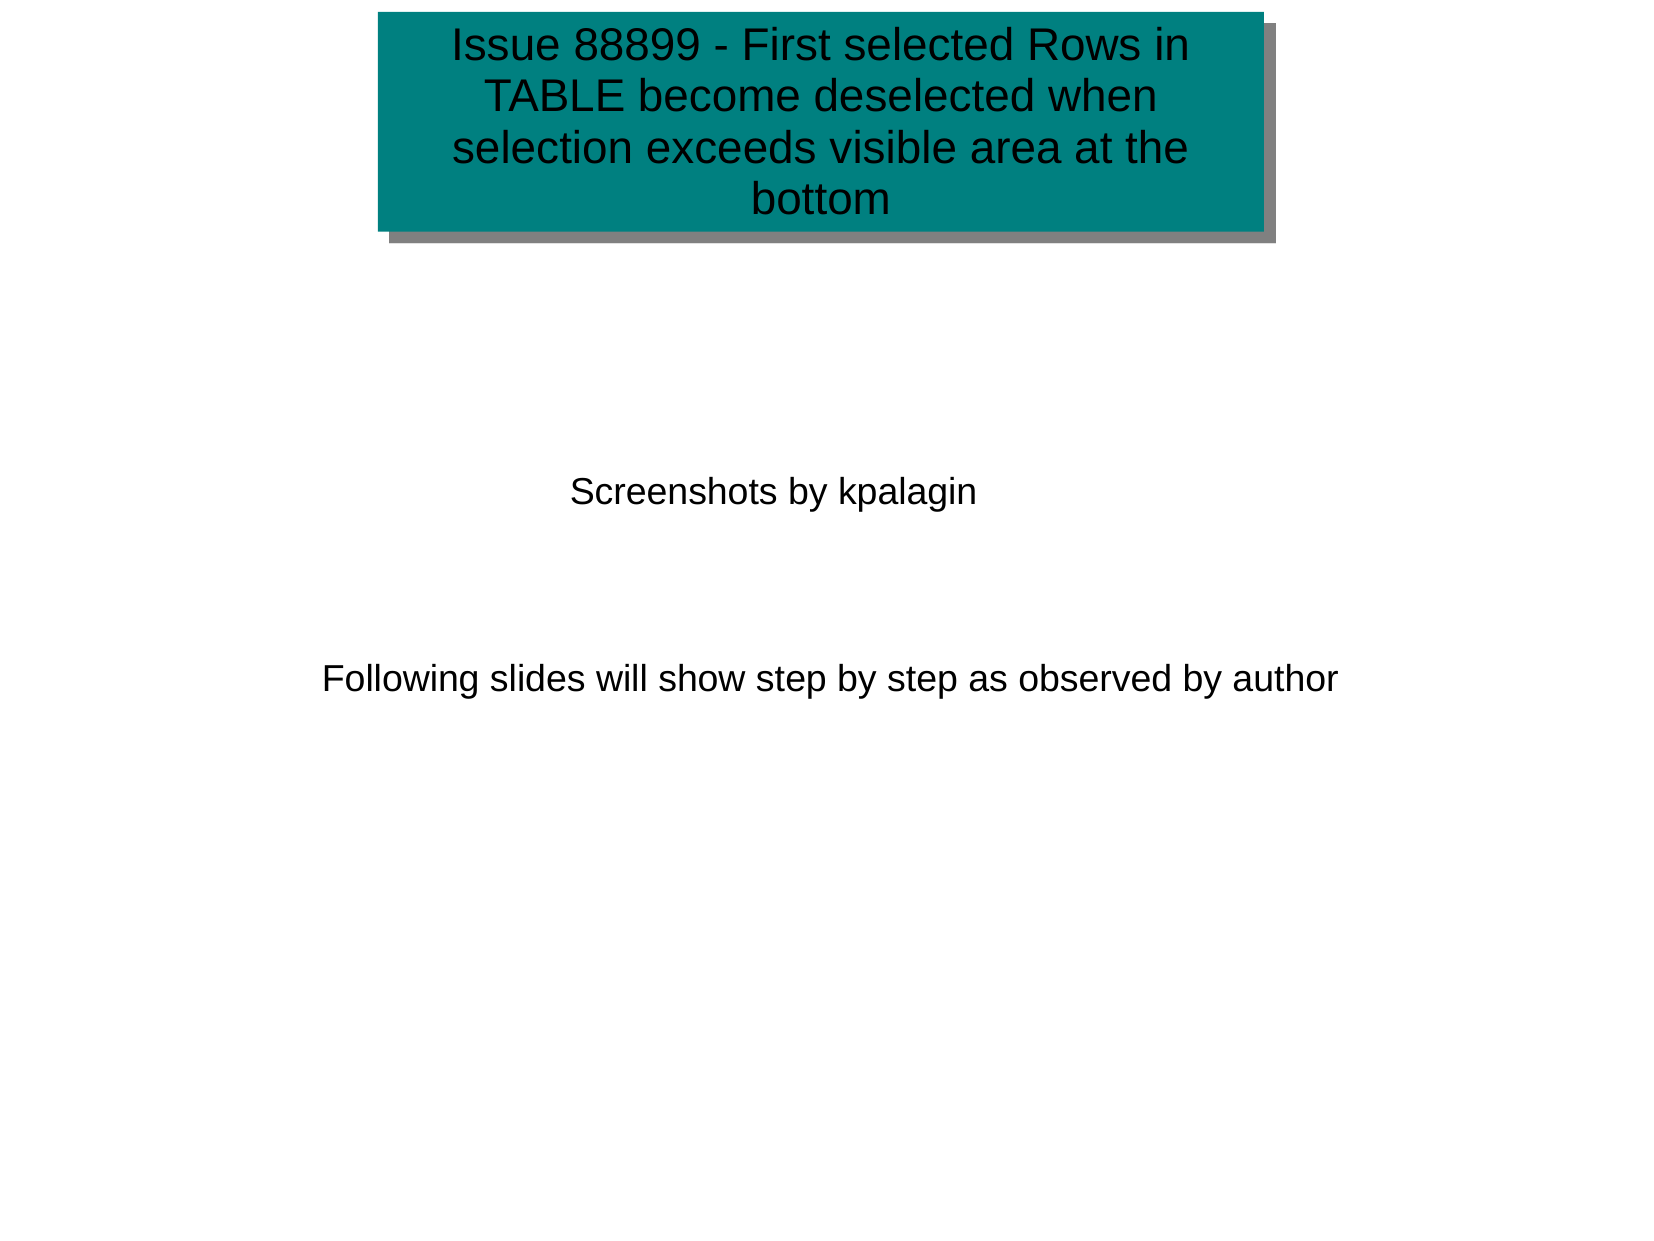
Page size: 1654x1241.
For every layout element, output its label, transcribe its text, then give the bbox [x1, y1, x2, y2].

text_box Screenshots by kpalagin [555, 462, 1052, 520]
text_box Following slides will show step by step as observed by author [307, 649, 1411, 804]
text_box Issue 88899 - First selected Rows in TABLE become deselected when selection exceeds visible area at the bottom [377, 11, 1264, 231]
